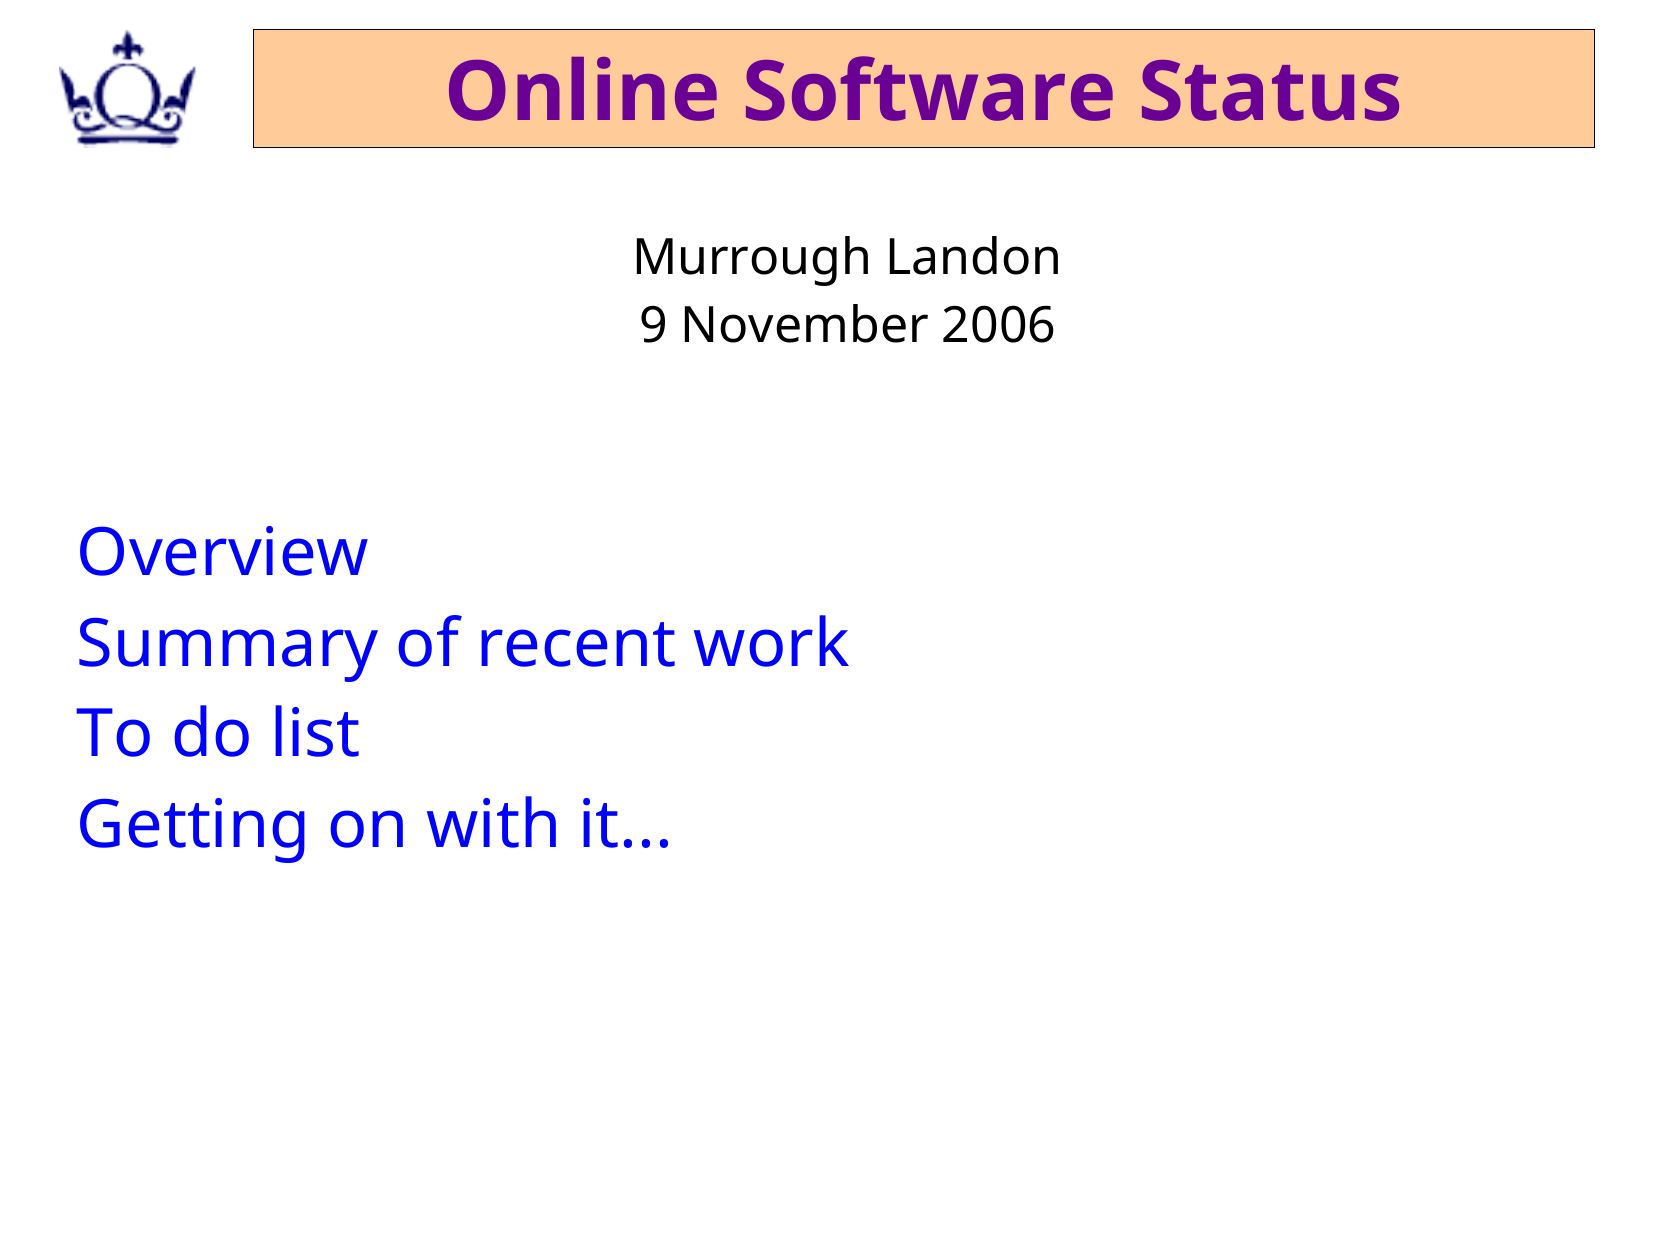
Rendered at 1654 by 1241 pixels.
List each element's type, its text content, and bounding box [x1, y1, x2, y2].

picture [59, 29, 200, 148]
text_box Murrough Landon 9 November 2006 [476, 220, 1219, 362]
list Overview Summary of recent work To do list Getting on with it... [59, 503, 1595, 1127]
title Online Software Status [253, 29, 1595, 148]
